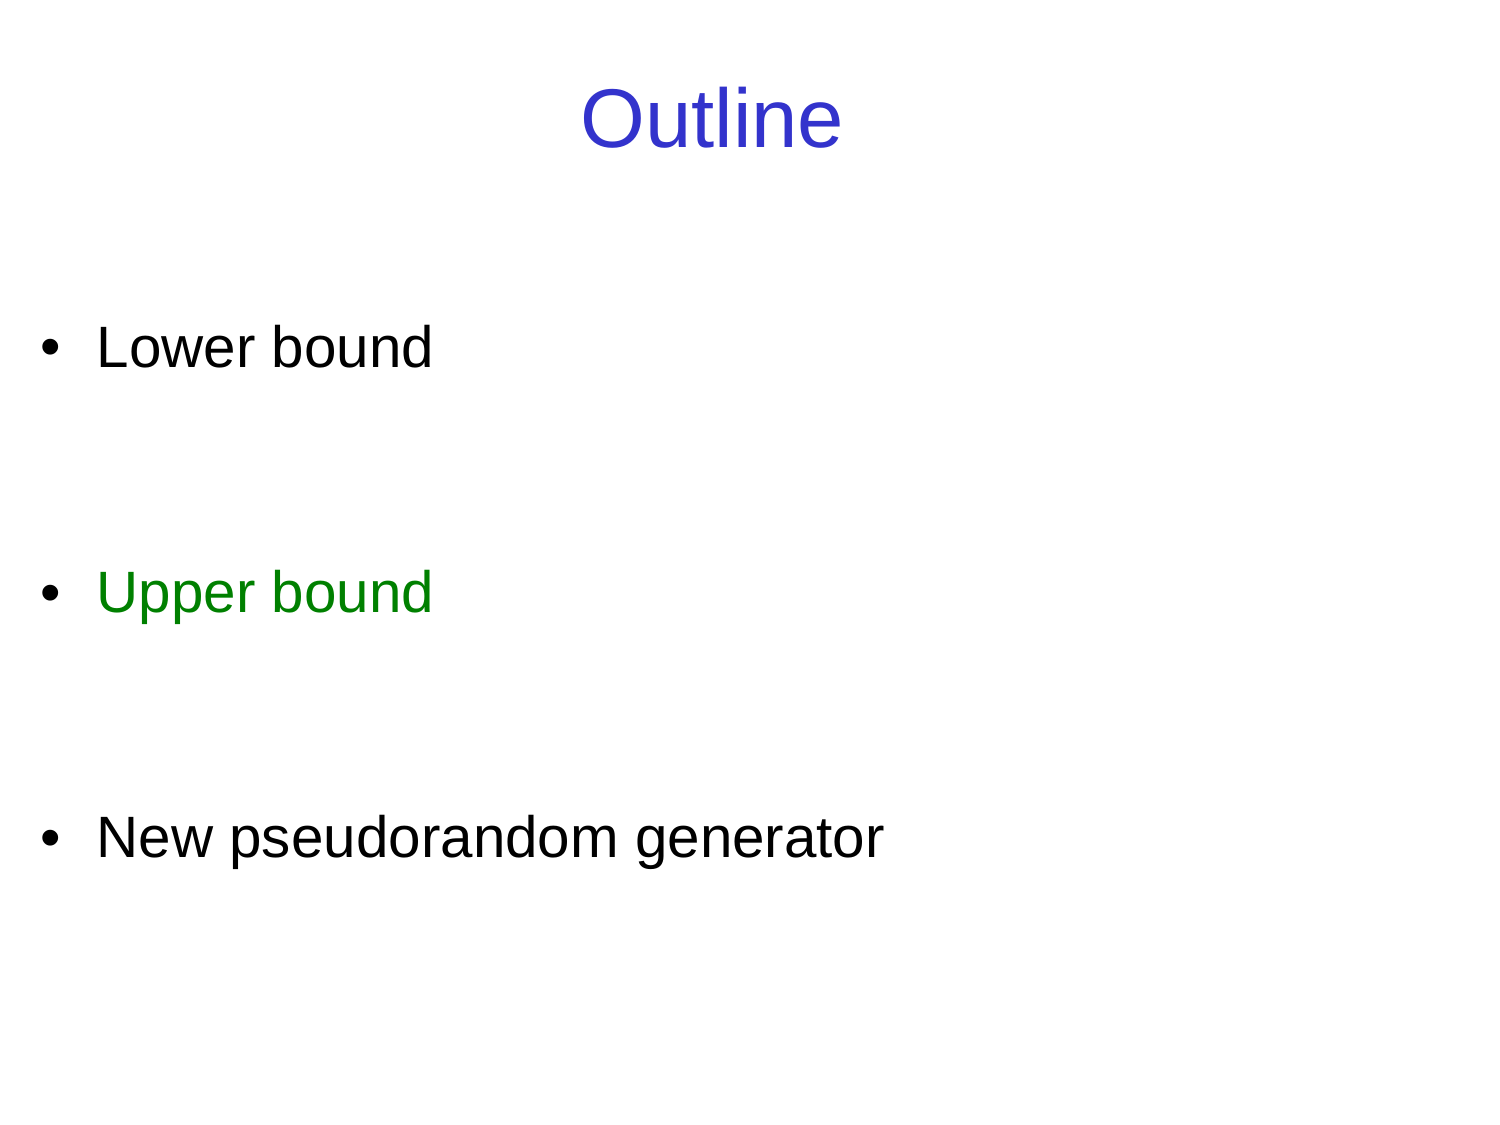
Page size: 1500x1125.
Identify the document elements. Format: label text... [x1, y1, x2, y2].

list Lower bound Upper bound New pseudorandom generator [25, 224, 1500, 976]
title Outline [75, 24, 1351, 213]
